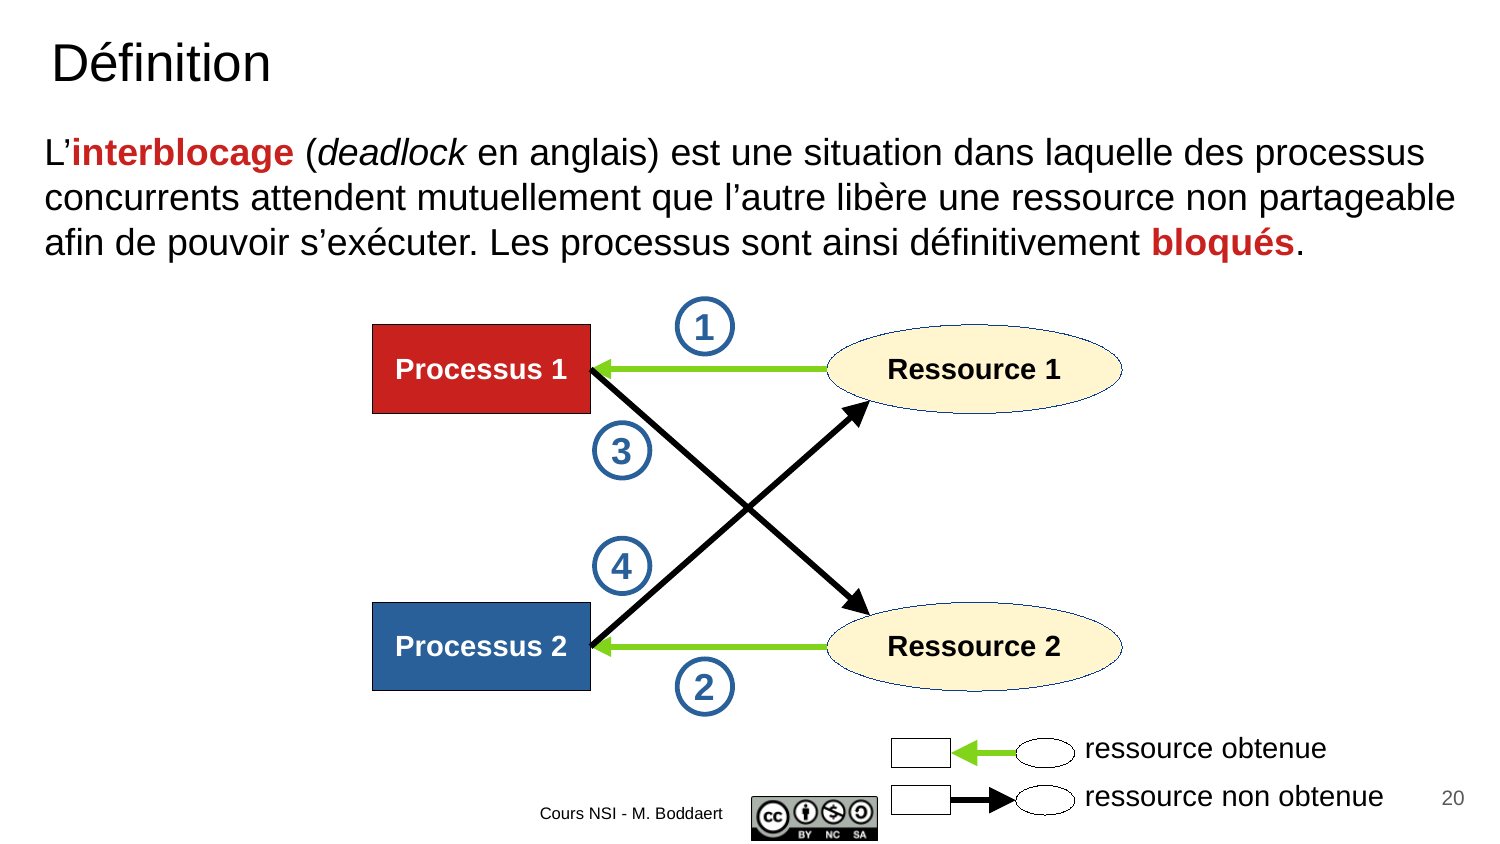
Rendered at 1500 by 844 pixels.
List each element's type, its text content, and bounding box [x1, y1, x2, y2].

text_box 3 [597, 426, 647, 475]
text_box [891, 785, 951, 815]
text_box 3 [596, 422, 609, 434]
text_box L’interblocage (deadlock en anglais) est une situation dans laquelle des processus concurrents attendent mutuellement que l’autre libère une ressource non partageable afin de pouvoir s’exécuter. Les processus sont ainsi définitivement bloqués. [29, 120, 1477, 760]
text_box 1 [718, 298, 731, 309]
text_box 2 [719, 659, 731, 670]
text_box 4 [636, 538, 648, 548]
text_box Processus 1 [372, 324, 591, 414]
text_box 2 [678, 702, 731, 718]
text_box 2 [680, 662, 730, 711]
picture [751, 796, 878, 841]
text_box ressource non obtenue [1070, 772, 1400, 822]
text_box [891, 738, 951, 768]
text_box 2 [678, 659, 690, 671]
text_box Ressource 2 [827, 602, 1123, 692]
title Définition [51, 13, 1449, 108]
text_box ressource obtenue [1070, 724, 1400, 772]
text_box 1 [680, 302, 730, 351]
text_box 4 [597, 541, 647, 591]
text_box 4 [596, 538, 608, 549]
text_box Ressource 1 [827, 324, 1123, 414]
text_box 4 [596, 583, 648, 597]
text_box 3 [596, 467, 648, 482]
text_box 3 [635, 422, 648, 433]
text_box 1 [678, 298, 692, 311]
text_box 1 [678, 342, 731, 358]
text_box Processus 2 [372, 602, 591, 691]
text_box [1015, 785, 1075, 816]
text_box [1016, 738, 1075, 768]
slide_number <numéro> [1389, 764, 1480, 830]
